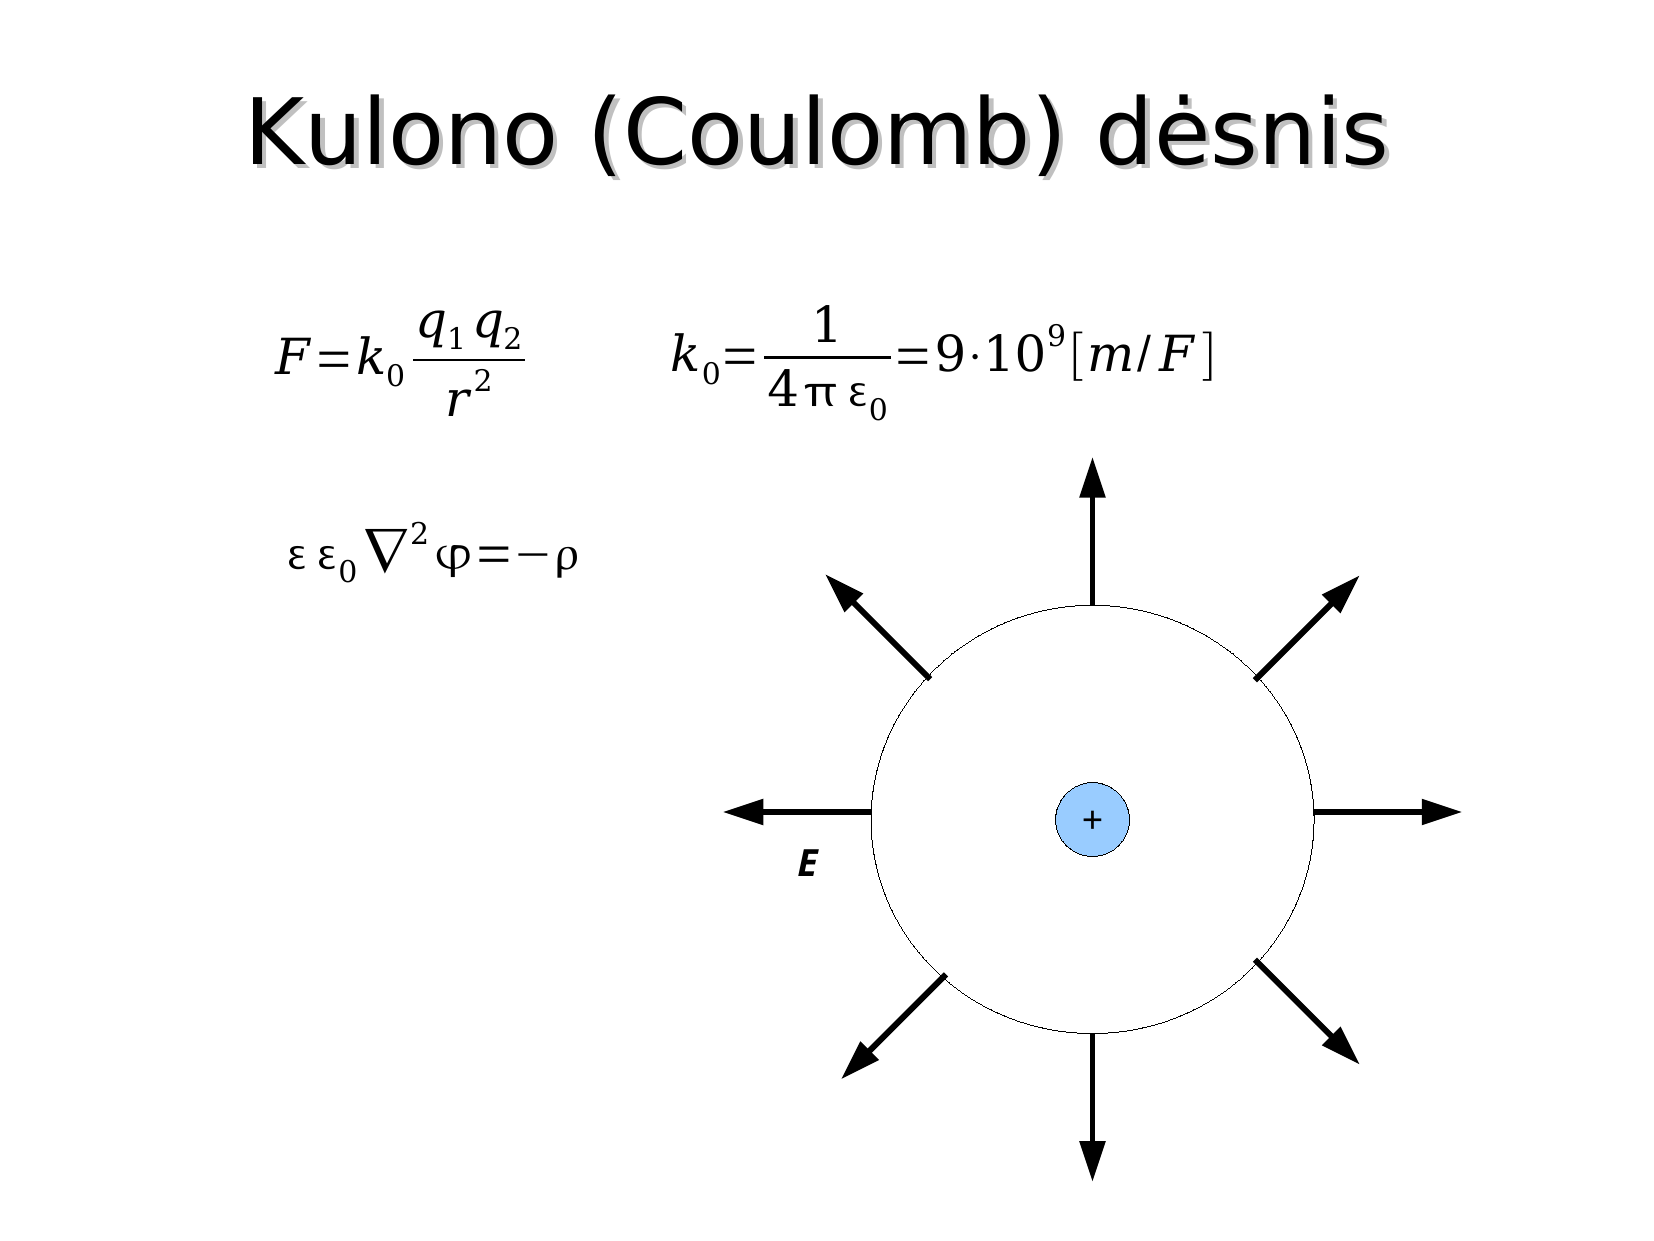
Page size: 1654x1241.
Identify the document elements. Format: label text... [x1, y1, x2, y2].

chart [280, 516, 588, 589]
text_box + [1055, 782, 1130, 857]
chart [265, 290, 534, 428]
text_box E [782, 829, 857, 894]
chart [664, 295, 1222, 427]
title Kulono (Coulomb) dėsnis [73, 29, 1562, 237]
